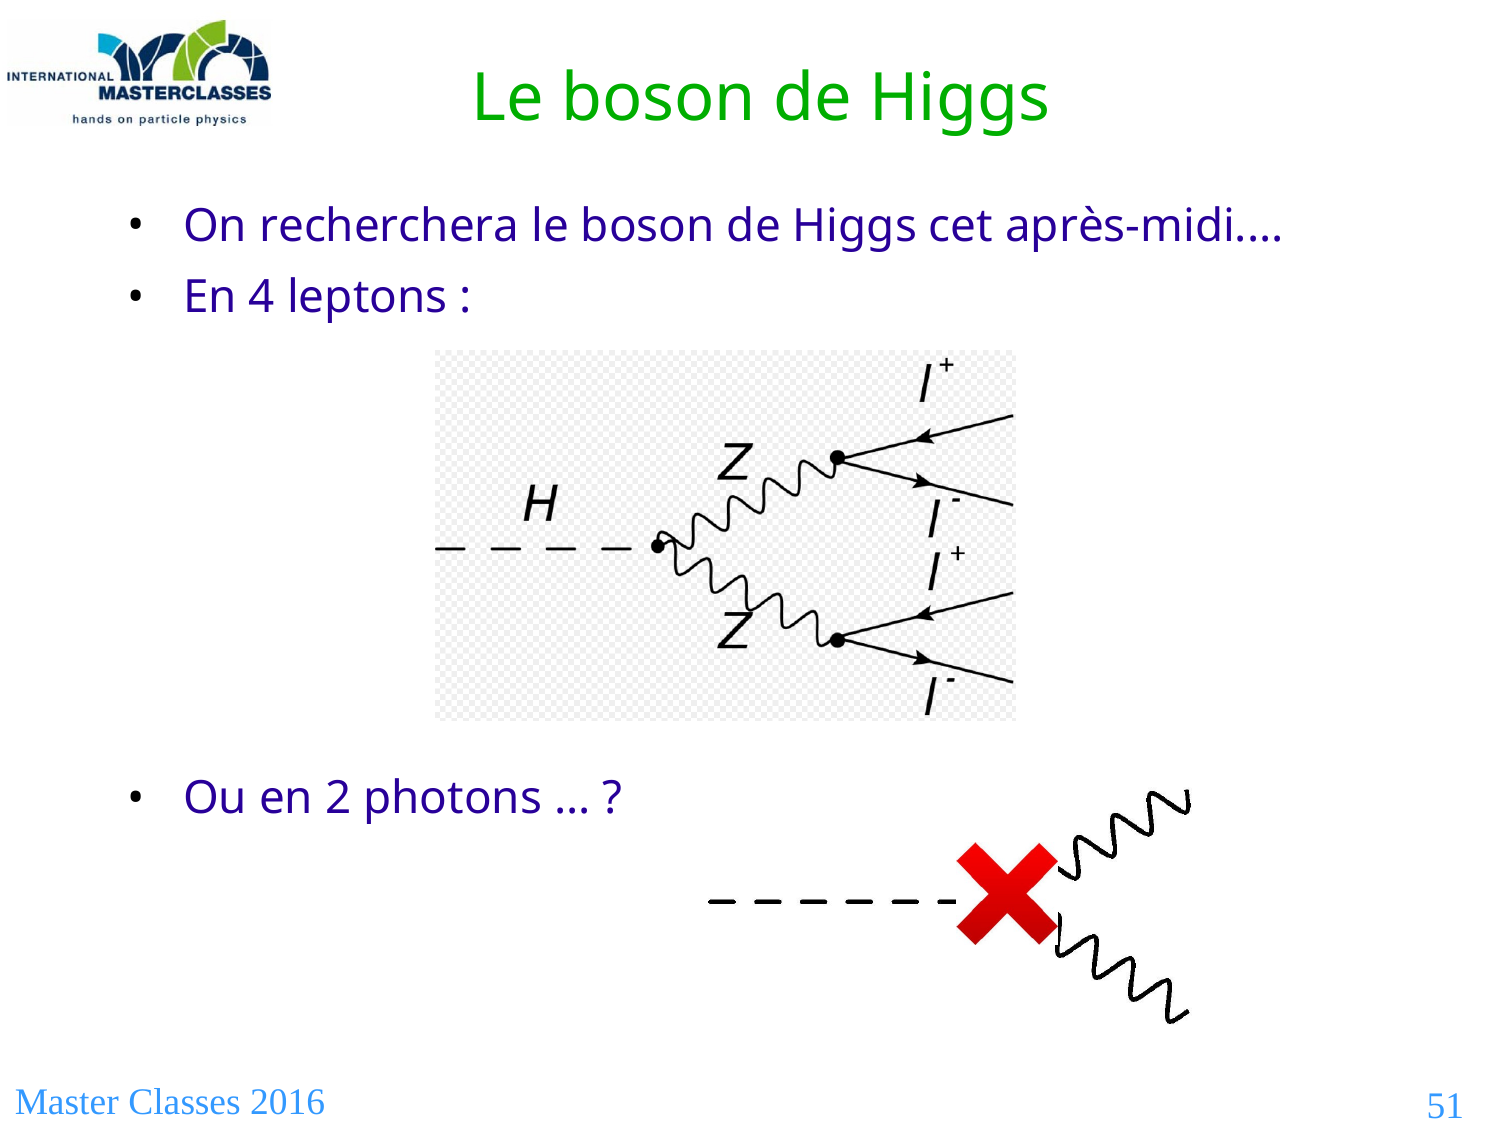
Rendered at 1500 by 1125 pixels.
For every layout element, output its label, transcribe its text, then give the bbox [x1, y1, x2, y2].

title Le boson de Higgs [259, 0, 1263, 187]
list On recherchera le boson de Higgs cet après-midi.... En 4 leptons : Ou en 2 photons ... ? [112, 187, 1388, 978]
picture [435, 350, 1016, 721]
picture [708, 787, 1196, 1028]
picture [2, 10, 259, 130]
